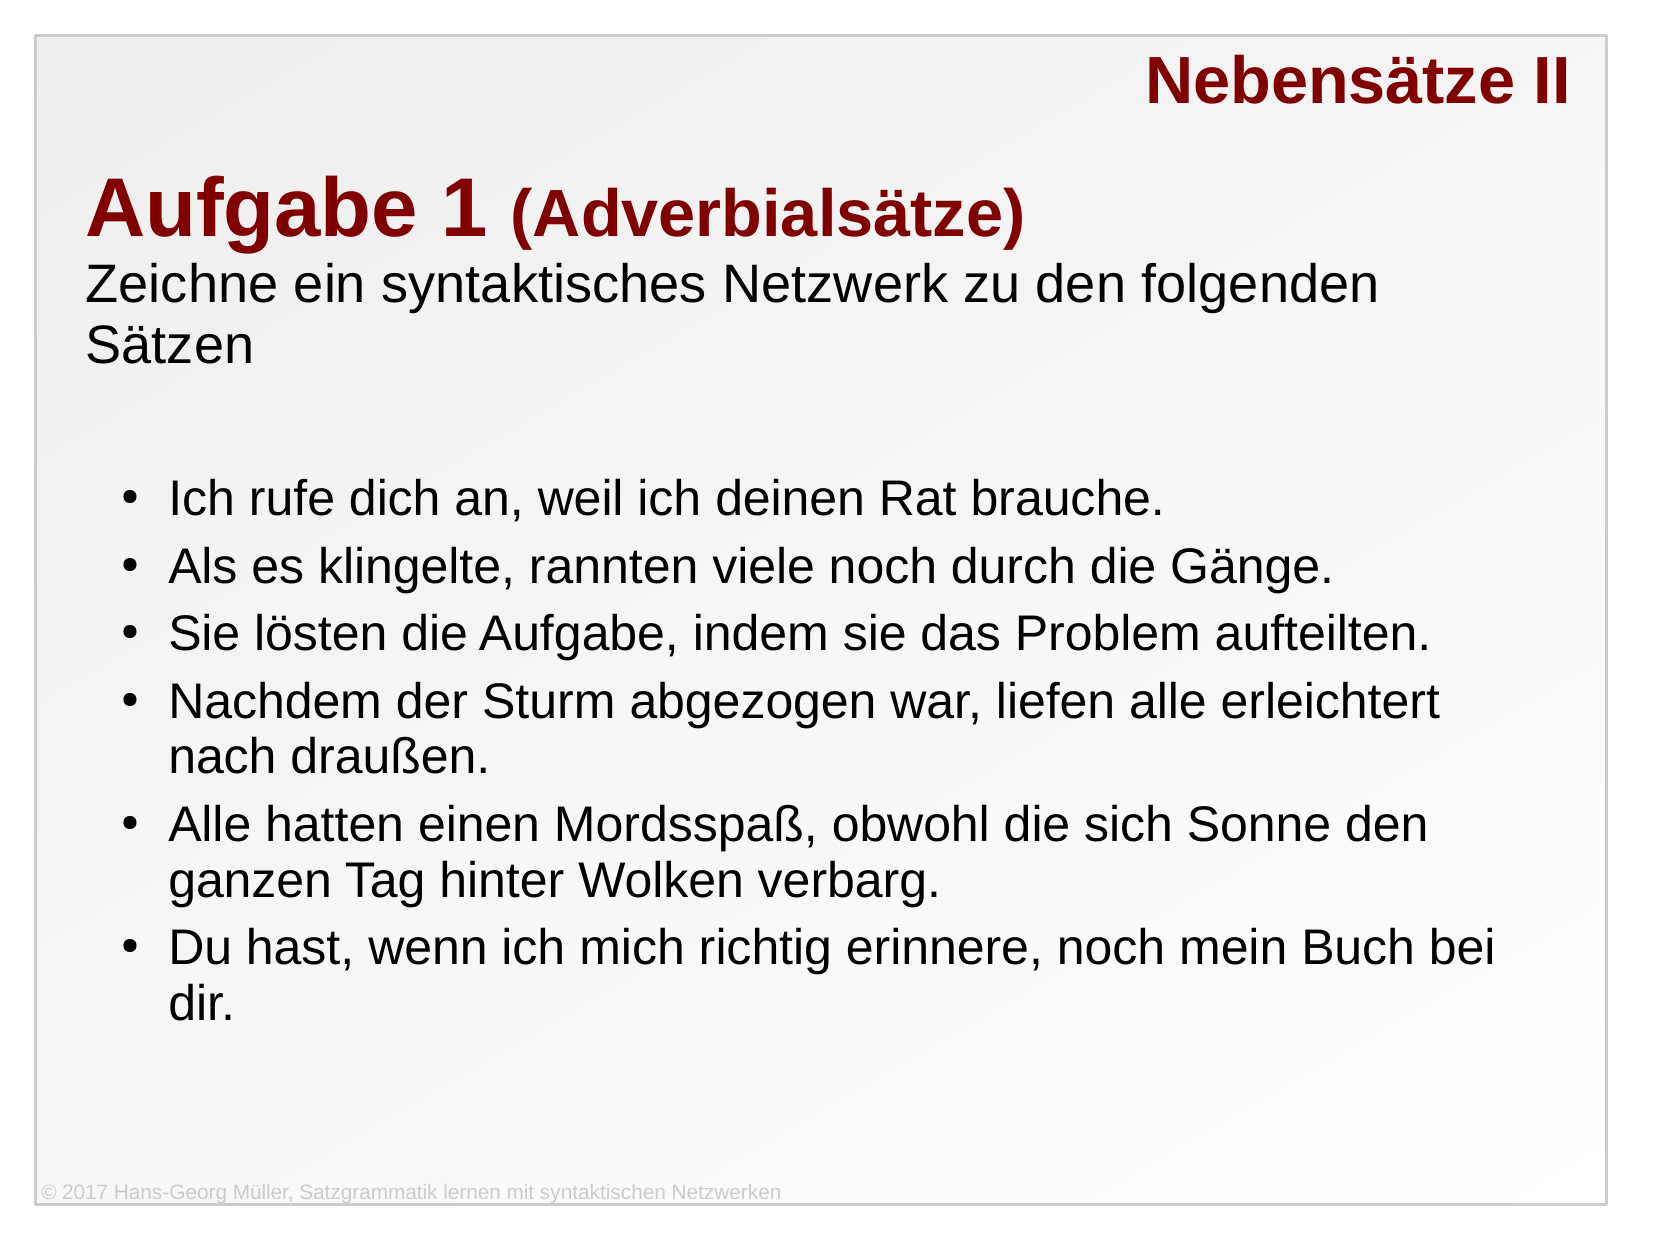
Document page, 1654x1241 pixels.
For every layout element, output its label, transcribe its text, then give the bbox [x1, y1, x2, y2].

text_box Aufgabe 1 (Adverbialsätze) Zeichne ein syntaktisches Netzwerk zu den folgenden Sätzen [70, 153, 1571, 430]
title Nebensätze II [82, 43, 1572, 193]
text_box Ich rufe dich an, weil ich deinen Rat brauche. Als es klingelte, rannten viele noch durch die Gänge. Sie lösten die Aufgabe, indem sie das Problem aufteilten. Nachdem der Sturm abgezogen war, liefen alle erleichtert nach draußen. Alle hatten einen Mordsspaß, obwohl die sich Sonne den ganzen Tag hinter Wolken verbarg. Du hast, wenn ich mich richtig erinnere, noch mein Buch bei dir. [106, 462, 1560, 1193]
